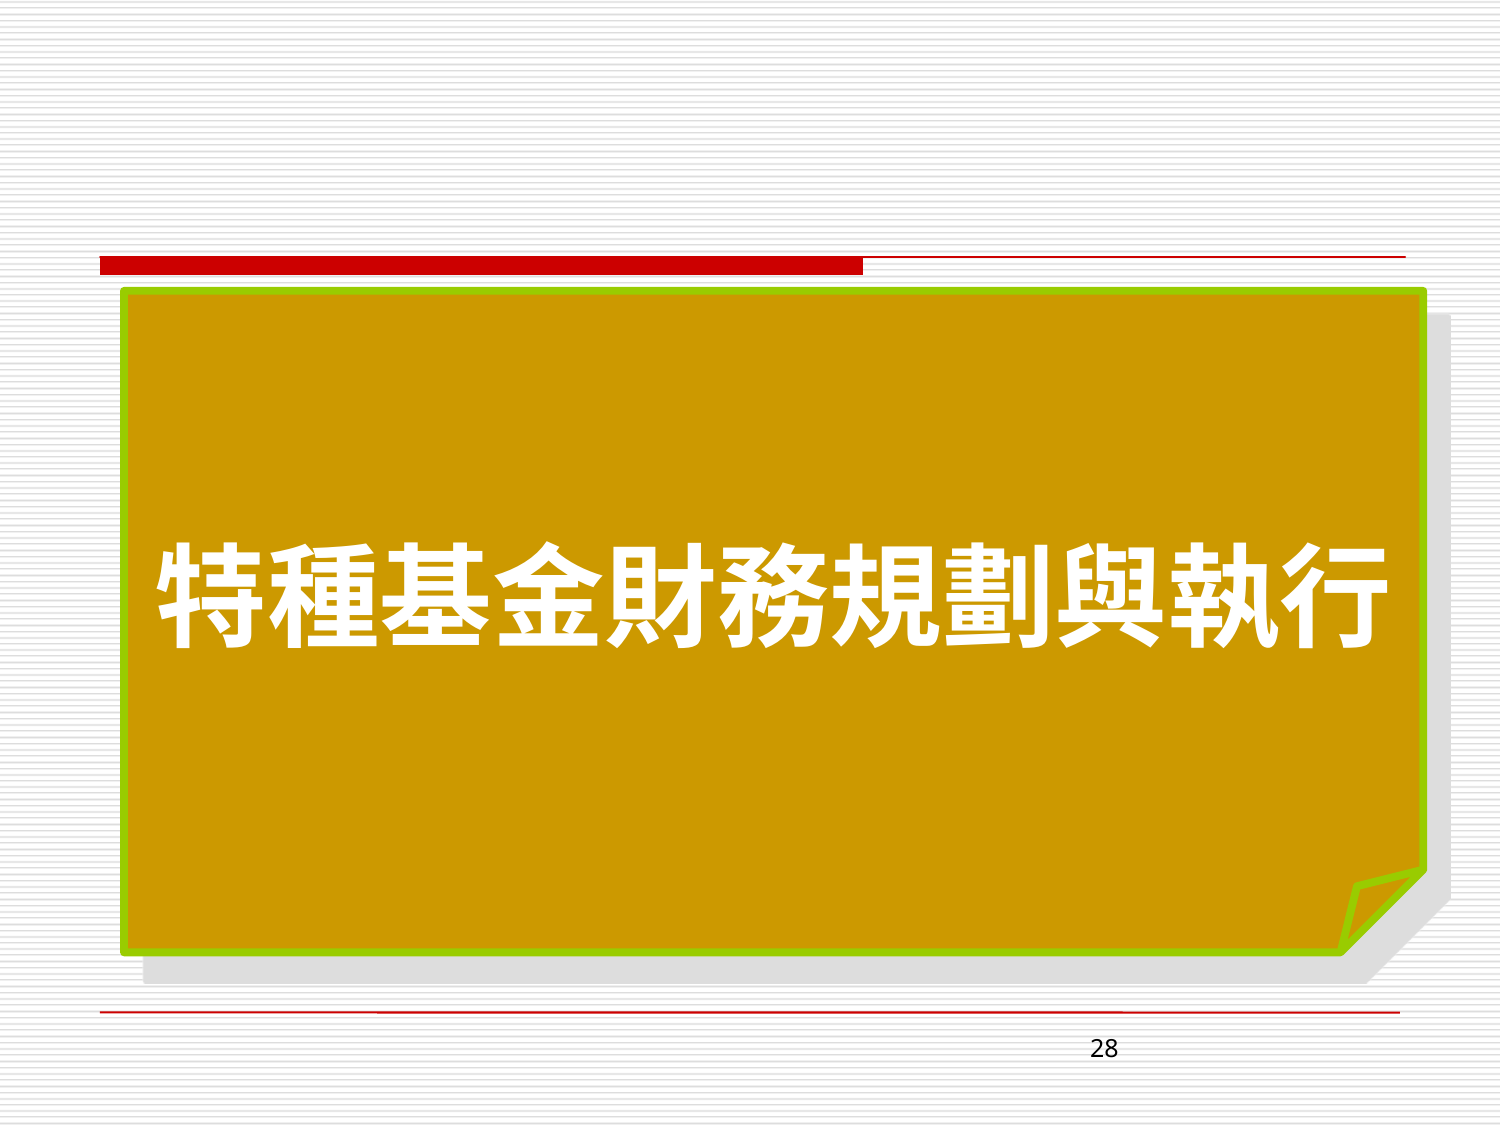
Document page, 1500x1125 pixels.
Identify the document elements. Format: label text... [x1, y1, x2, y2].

text_box 特種基金財務規劃與執行 [123, 290, 1424, 953]
text_box [1074, 1024, 1400, 1103]
